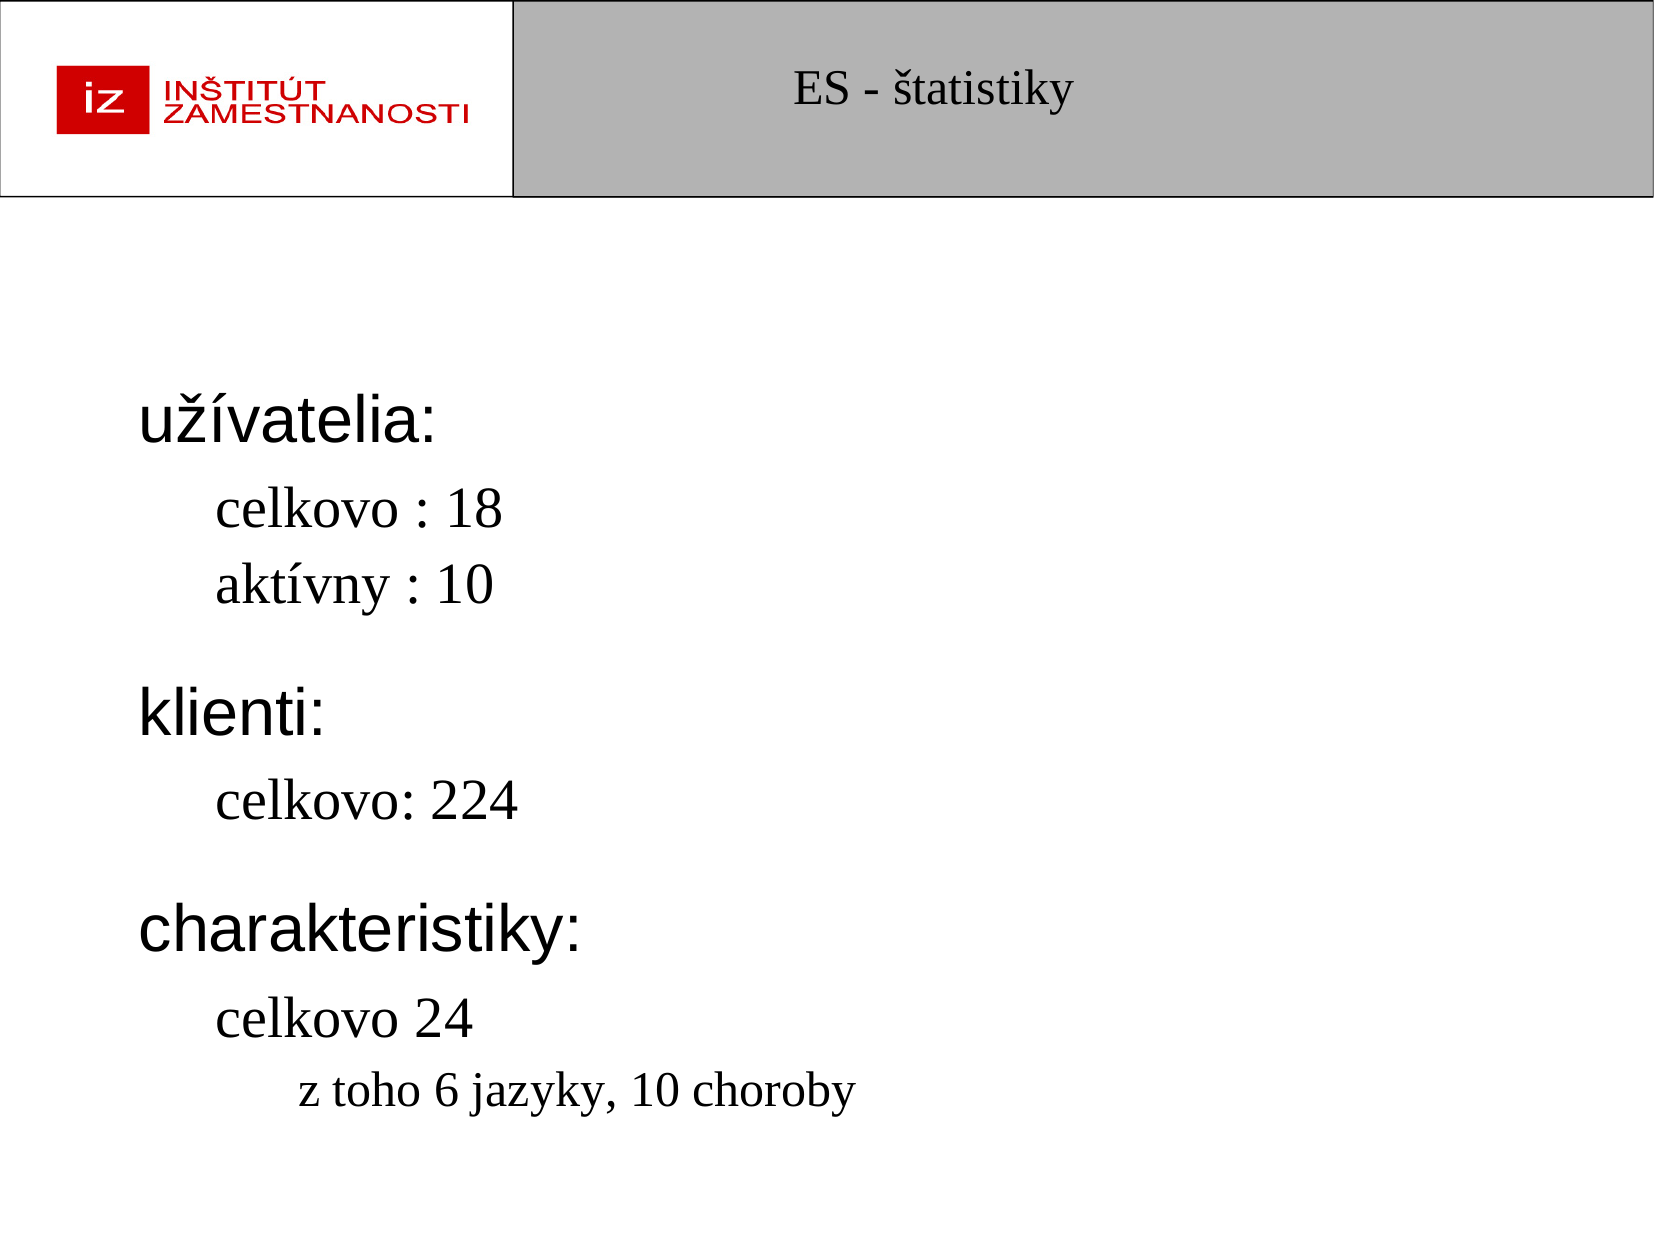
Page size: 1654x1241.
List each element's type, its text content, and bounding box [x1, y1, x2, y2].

picture [5, 6, 513, 190]
text_box ES - štatistiky [741, 59, 1270, 130]
list užívatelia: celkovo : 18 aktívny : 10 klienti: celkovo: 224 charakteristiky: celkovo 24 z toho 6 jazyky, 10 choroby [121, 344, 1534, 1127]
text_box [0, 0, 1654, 197]
